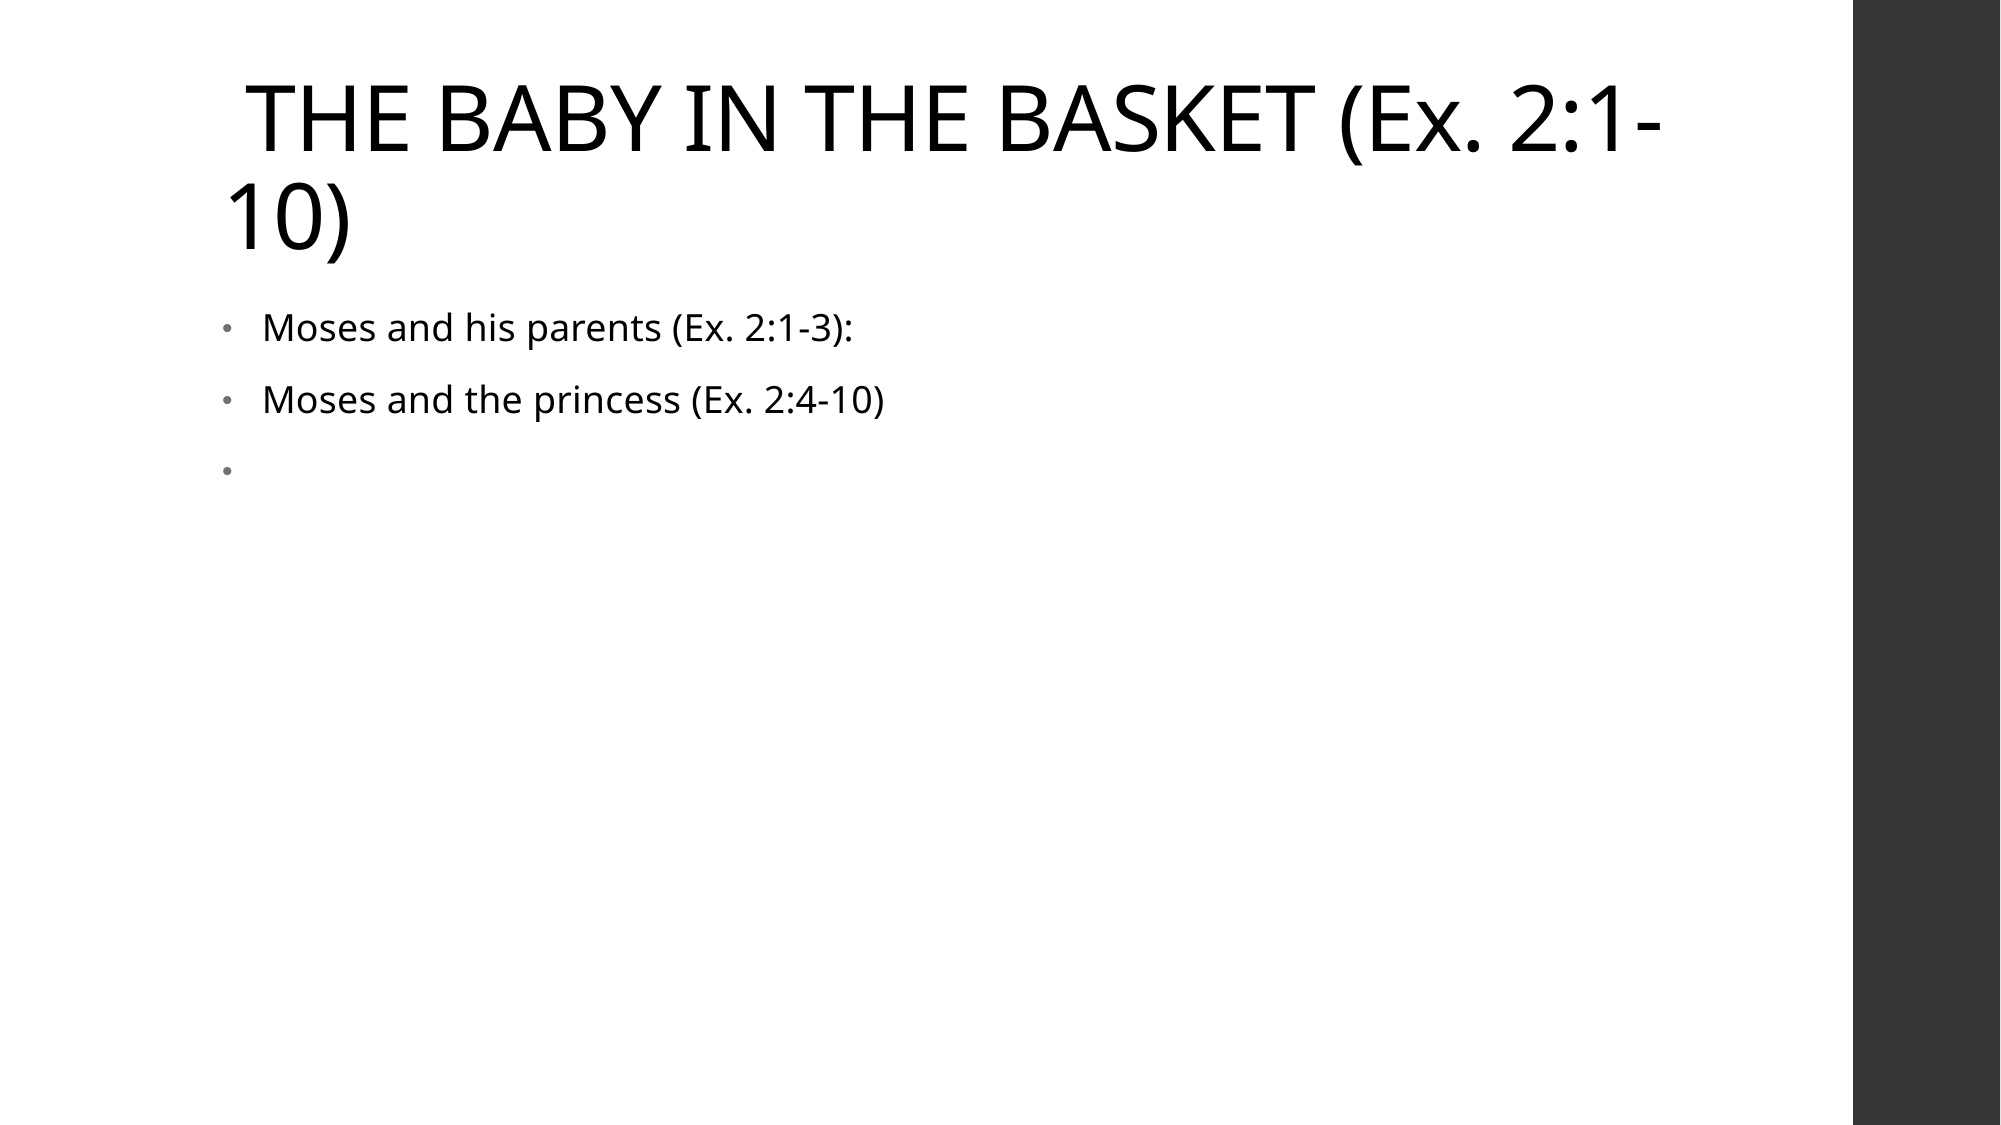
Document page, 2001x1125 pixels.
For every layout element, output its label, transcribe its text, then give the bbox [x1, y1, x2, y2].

title THE BABY IN THE BASKET (Ex. 2:1-10) [206, 60, 1797, 278]
list Moses and his parents (Ex. 2:1-3): Moses and the princess (Ex. 2:4-10) [206, 299, 1617, 1014]
